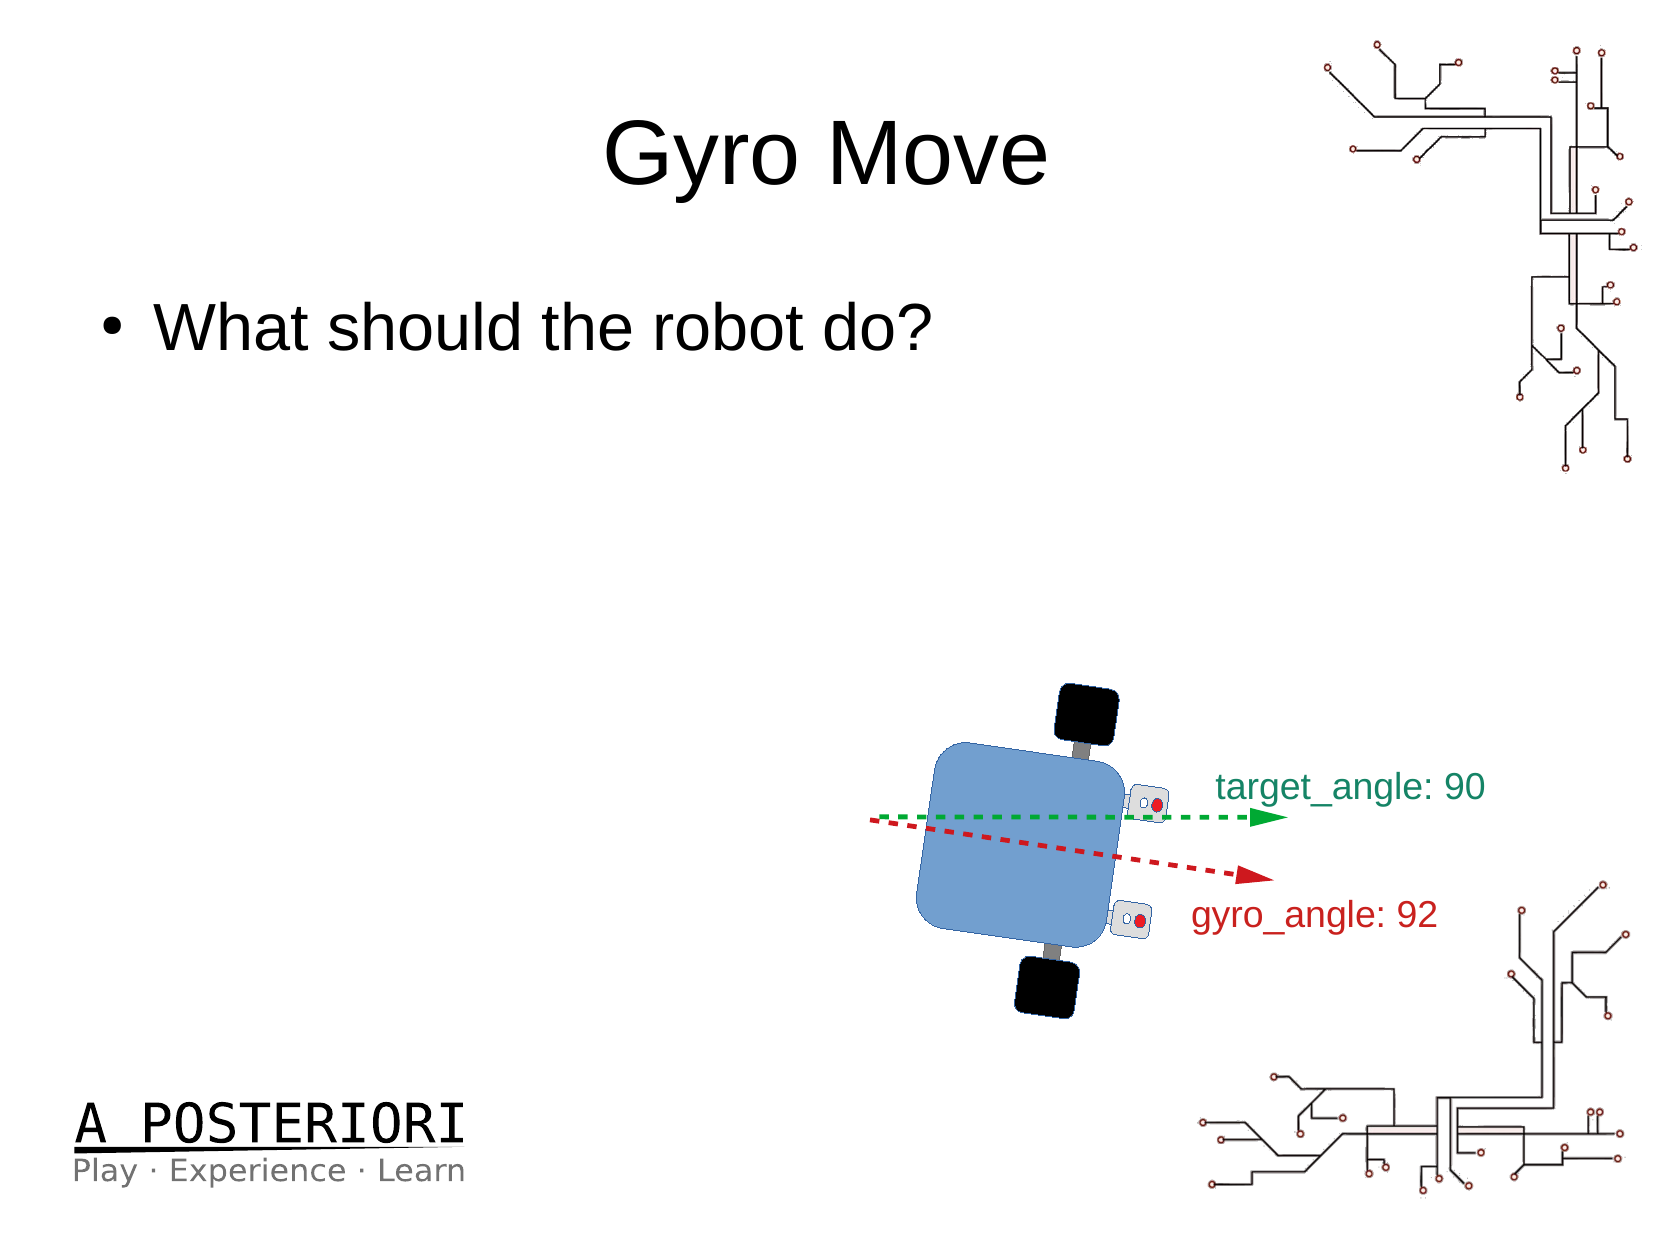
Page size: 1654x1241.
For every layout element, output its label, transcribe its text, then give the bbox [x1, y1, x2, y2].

list What should the robot do? [82, 290, 1571, 1010]
picture [1177, 863, 1635, 1200]
text_box gyro_angle: 92 [1176, 886, 1454, 944]
title Gyro Move [82, 49, 1571, 257]
text_box target_angle: 90 [1200, 758, 1501, 816]
picture [1305, 35, 1643, 495]
text_box [916, 683, 1169, 1019]
